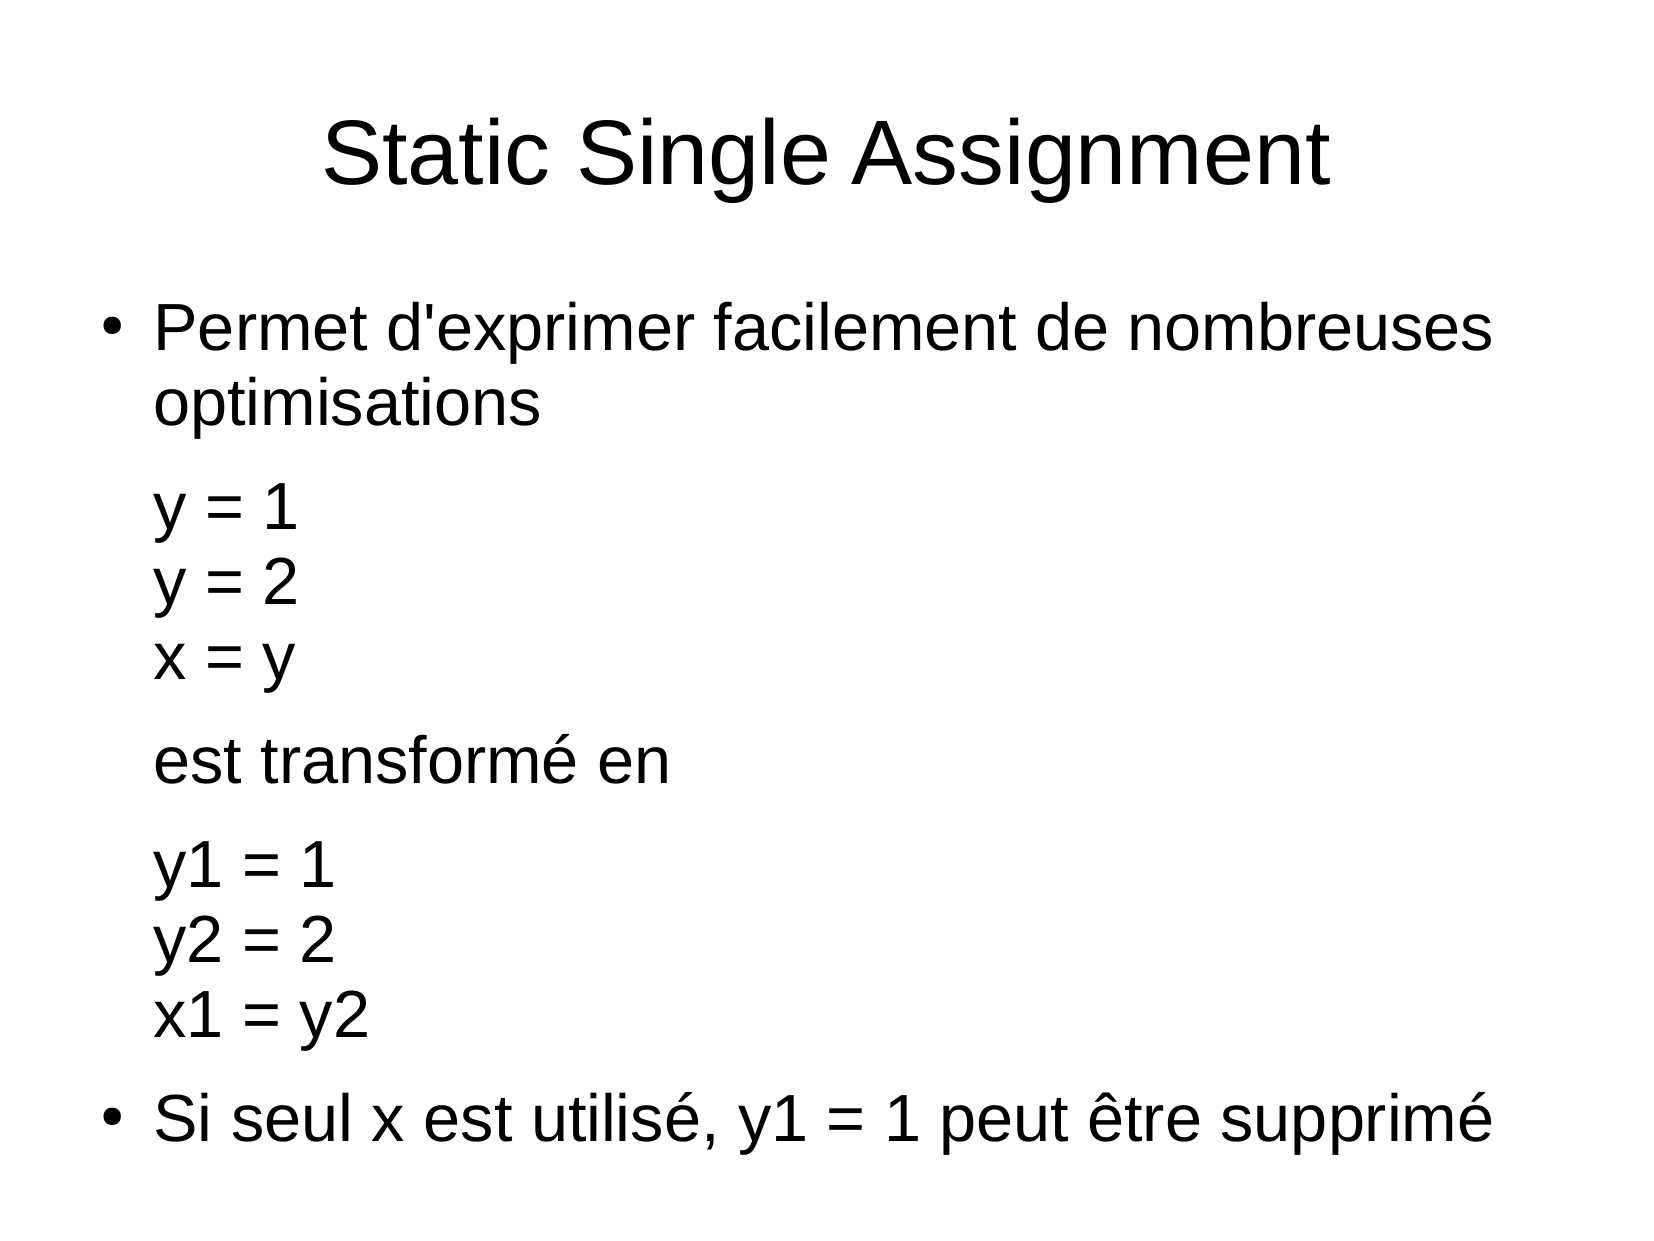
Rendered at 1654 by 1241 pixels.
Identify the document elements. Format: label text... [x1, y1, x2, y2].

list Permet d'exprimer facilement de nombreuses optimisations y = 1 y = 2 x = y est transformé en y1 = 1 y2 = 2 x1 = y2 Si seul x est utilisé, y1 = 1 peut être supprimé [82, 290, 1571, 1157]
title Static Single Assignment [82, 56, 1571, 250]
